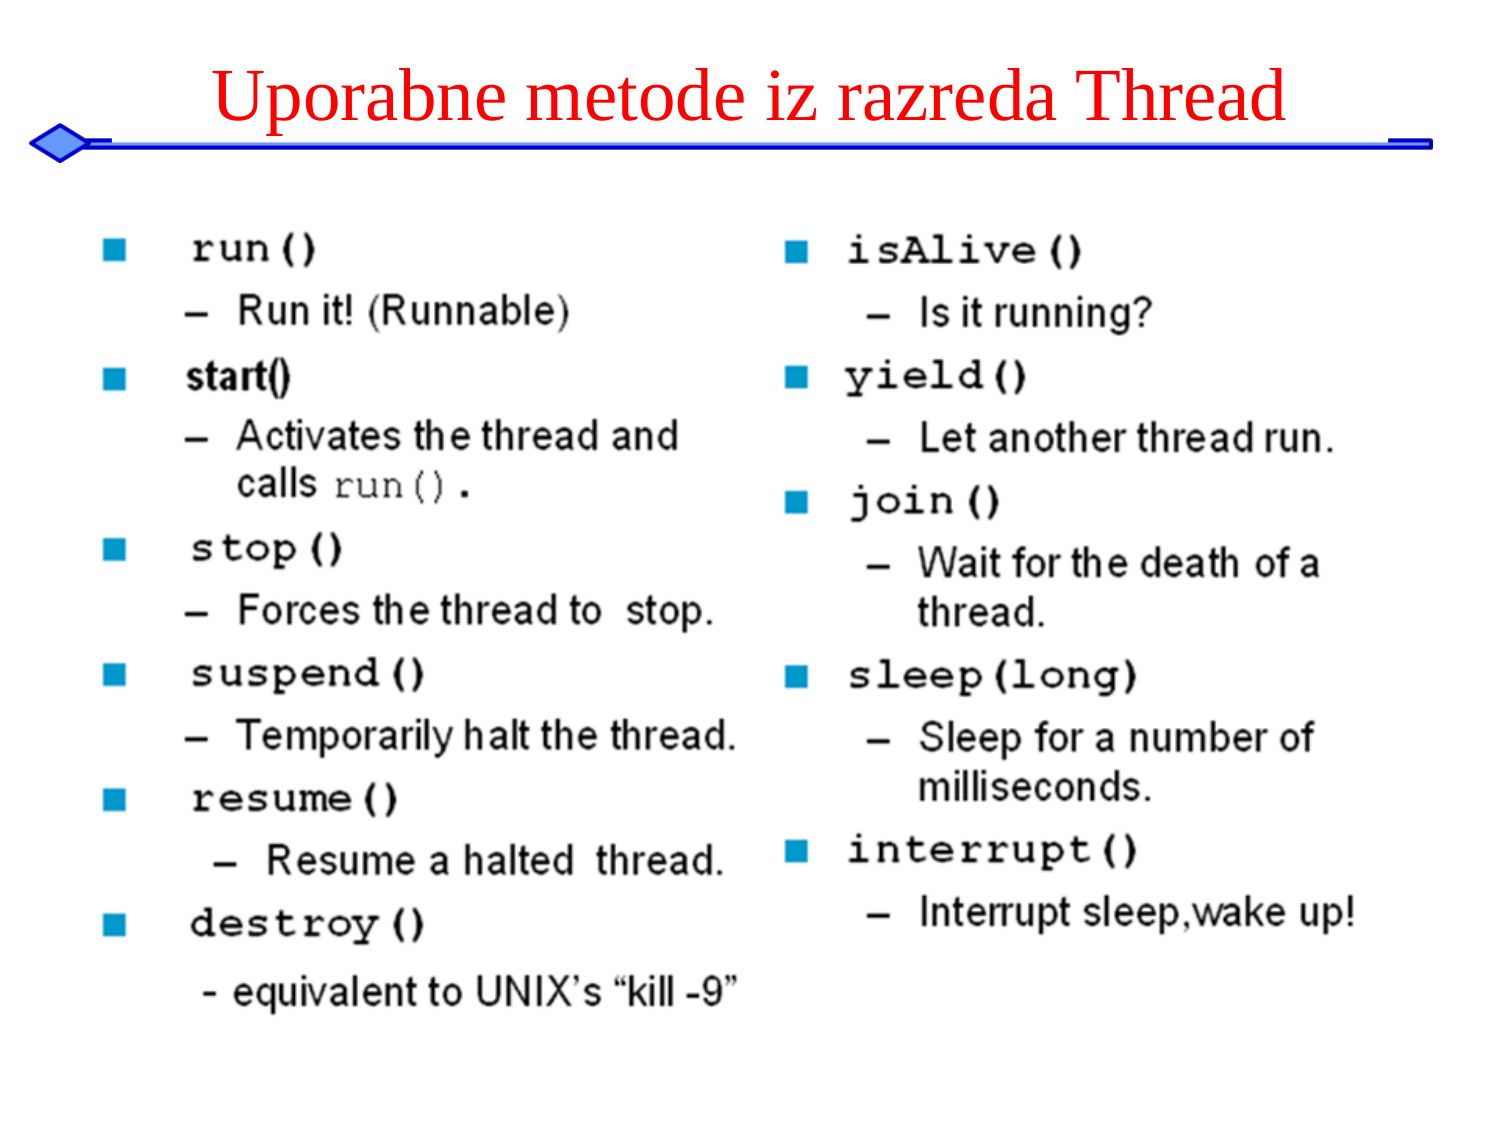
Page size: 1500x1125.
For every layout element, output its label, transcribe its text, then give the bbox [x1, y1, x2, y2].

title Uporabne metode iz razreda Thread [111, 37, 1389, 143]
picture [86, 203, 1399, 1032]
picture [28, 122, 1434, 164]
